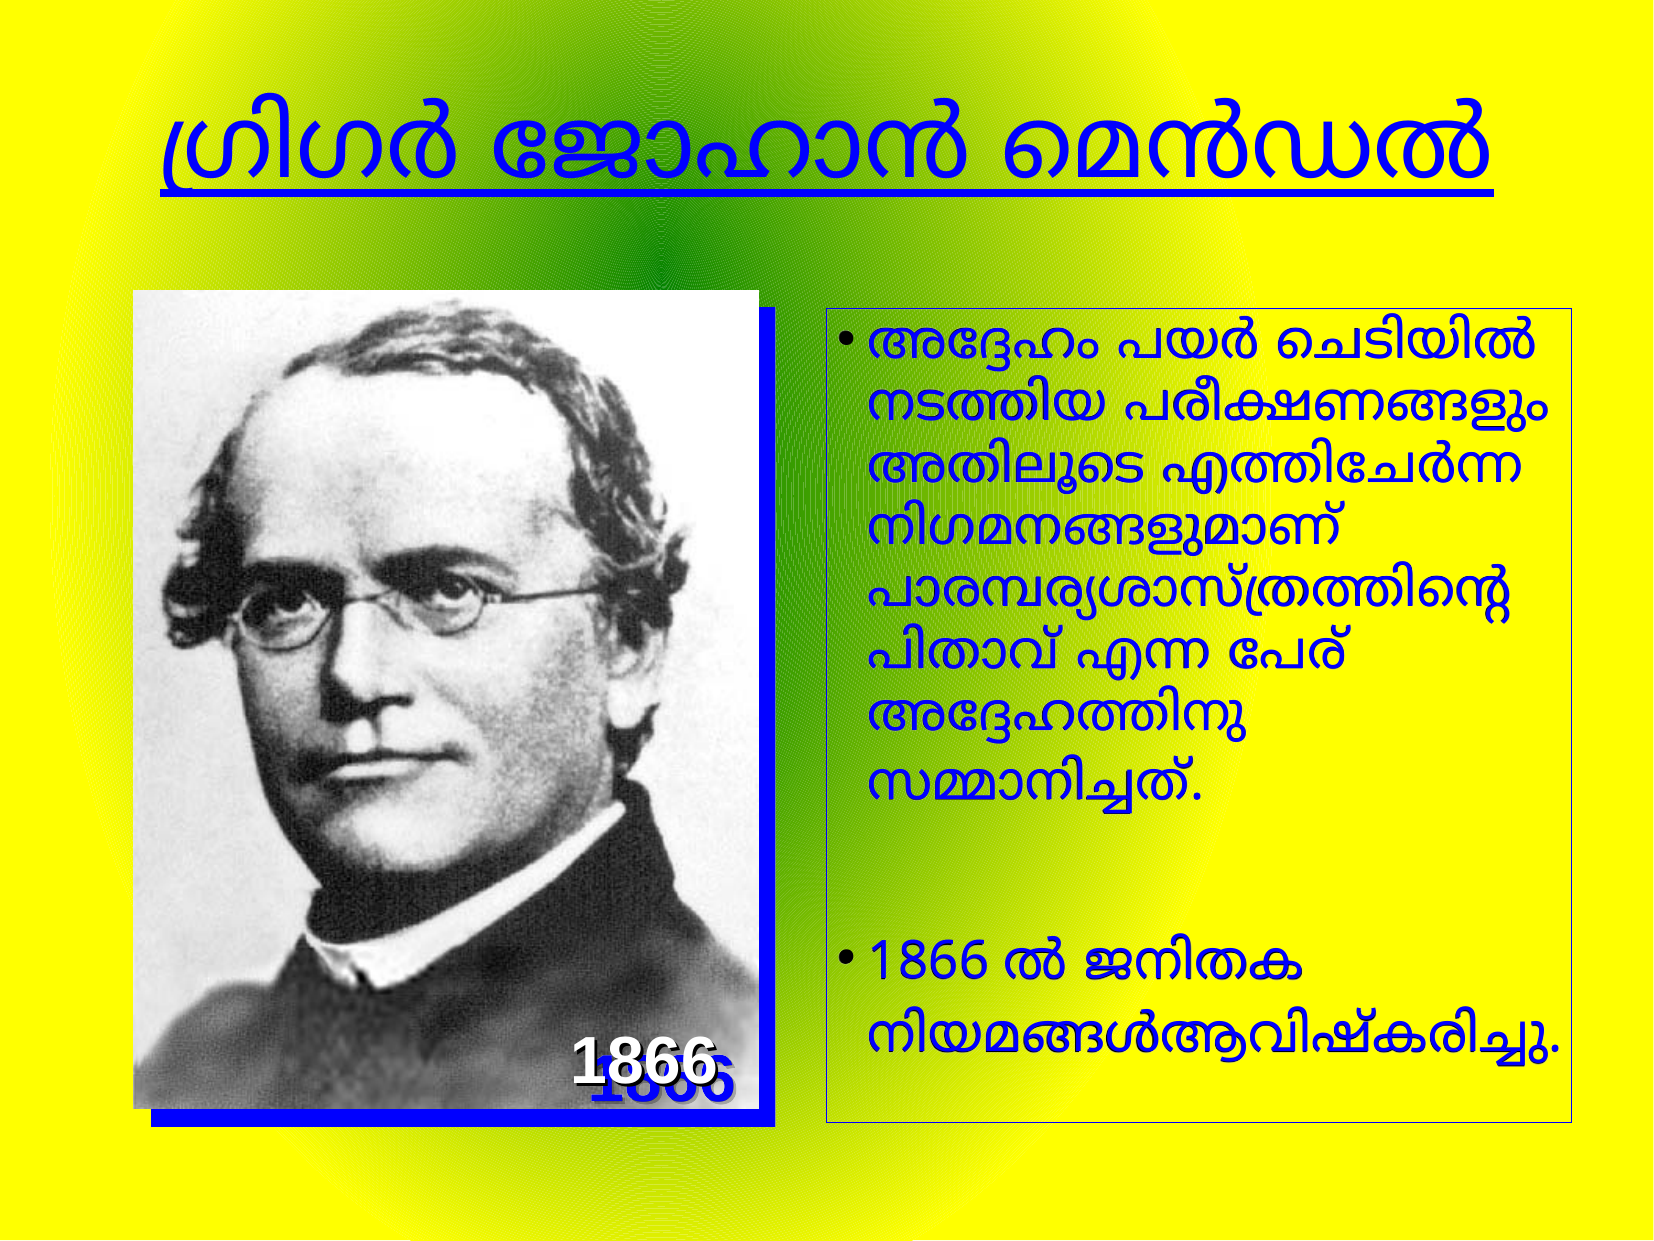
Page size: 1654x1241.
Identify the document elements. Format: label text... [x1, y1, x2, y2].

text_box 1866 [555, 1015, 734, 1105]
picture [133, 290, 759, 1109]
title ഗ്രിഗര്‍ ജോഹാന്‍ മെന്‍ഡല്‍ [82, 49, 1571, 257]
list അദ്ദേഹം പയര്‍ ചെടിയില്‍ നടത്തിയ പരീക്ഷണങ്ങളും അതിലൂടെ എത്തിചേര്‍ന്ന നിഗമനങ്ങളുമാണ് പാരമ്പര്യശാസ്ത്രത്തിന്റെ പിതാവ് എന്ന പേര് അദ്ദേഹത്തിനു സമ്മാനിച്ചത്. 1866 ല്‍ ജനിതക നിയമങ്ങള്‍ആവിഷ്കരിച്ചു. [826, 308, 1572, 1123]
